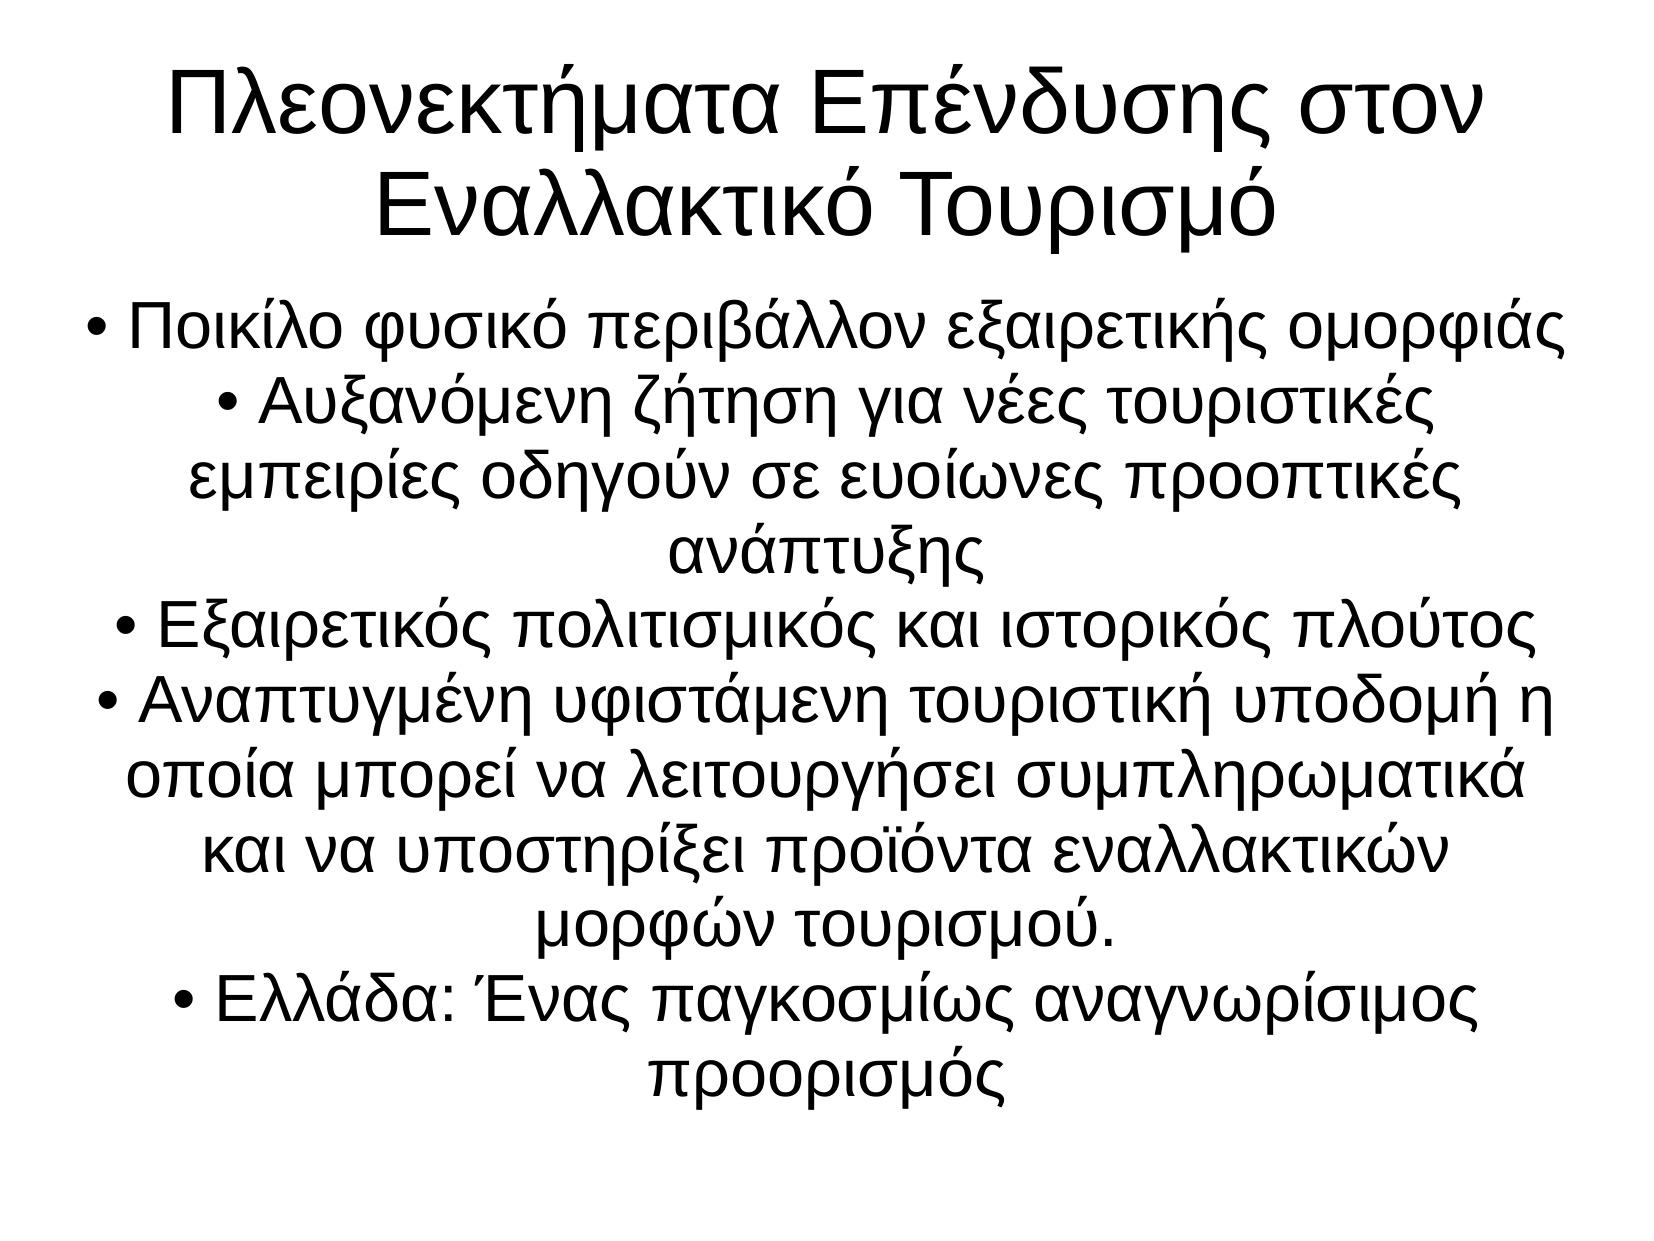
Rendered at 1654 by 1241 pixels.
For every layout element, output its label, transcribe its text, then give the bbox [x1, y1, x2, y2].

subtitle • Ποικίλο φυσικό περιβάλλον εξαιρετικής ομορφιάς • Αυξανόμενη ζήτηση για νέες τουριστικές εμπειρίες οδηγούν σε ευοίωνες προοπτικές ανάπτυξης • Εξαιρετικός πολιτισμικός και ιστορικός πλούτος • Αναπτυγμένη υφιστάμενη τουριστική υποδομή η οποία μπορεί να λειτουργήσει συμπληρωματικά και να υποστηρίξει προϊόντα εναλλακτικών μορφών τουρισμού. • Ελλάδα: Ένας παγκοσμίως αναγνωρίσιμος προορισμός [82, 288, 1571, 1111]
title Πλεονεκτήματα Επένδυσης στον Εναλλακτικό Τουρισμό [82, 49, 1571, 257]
